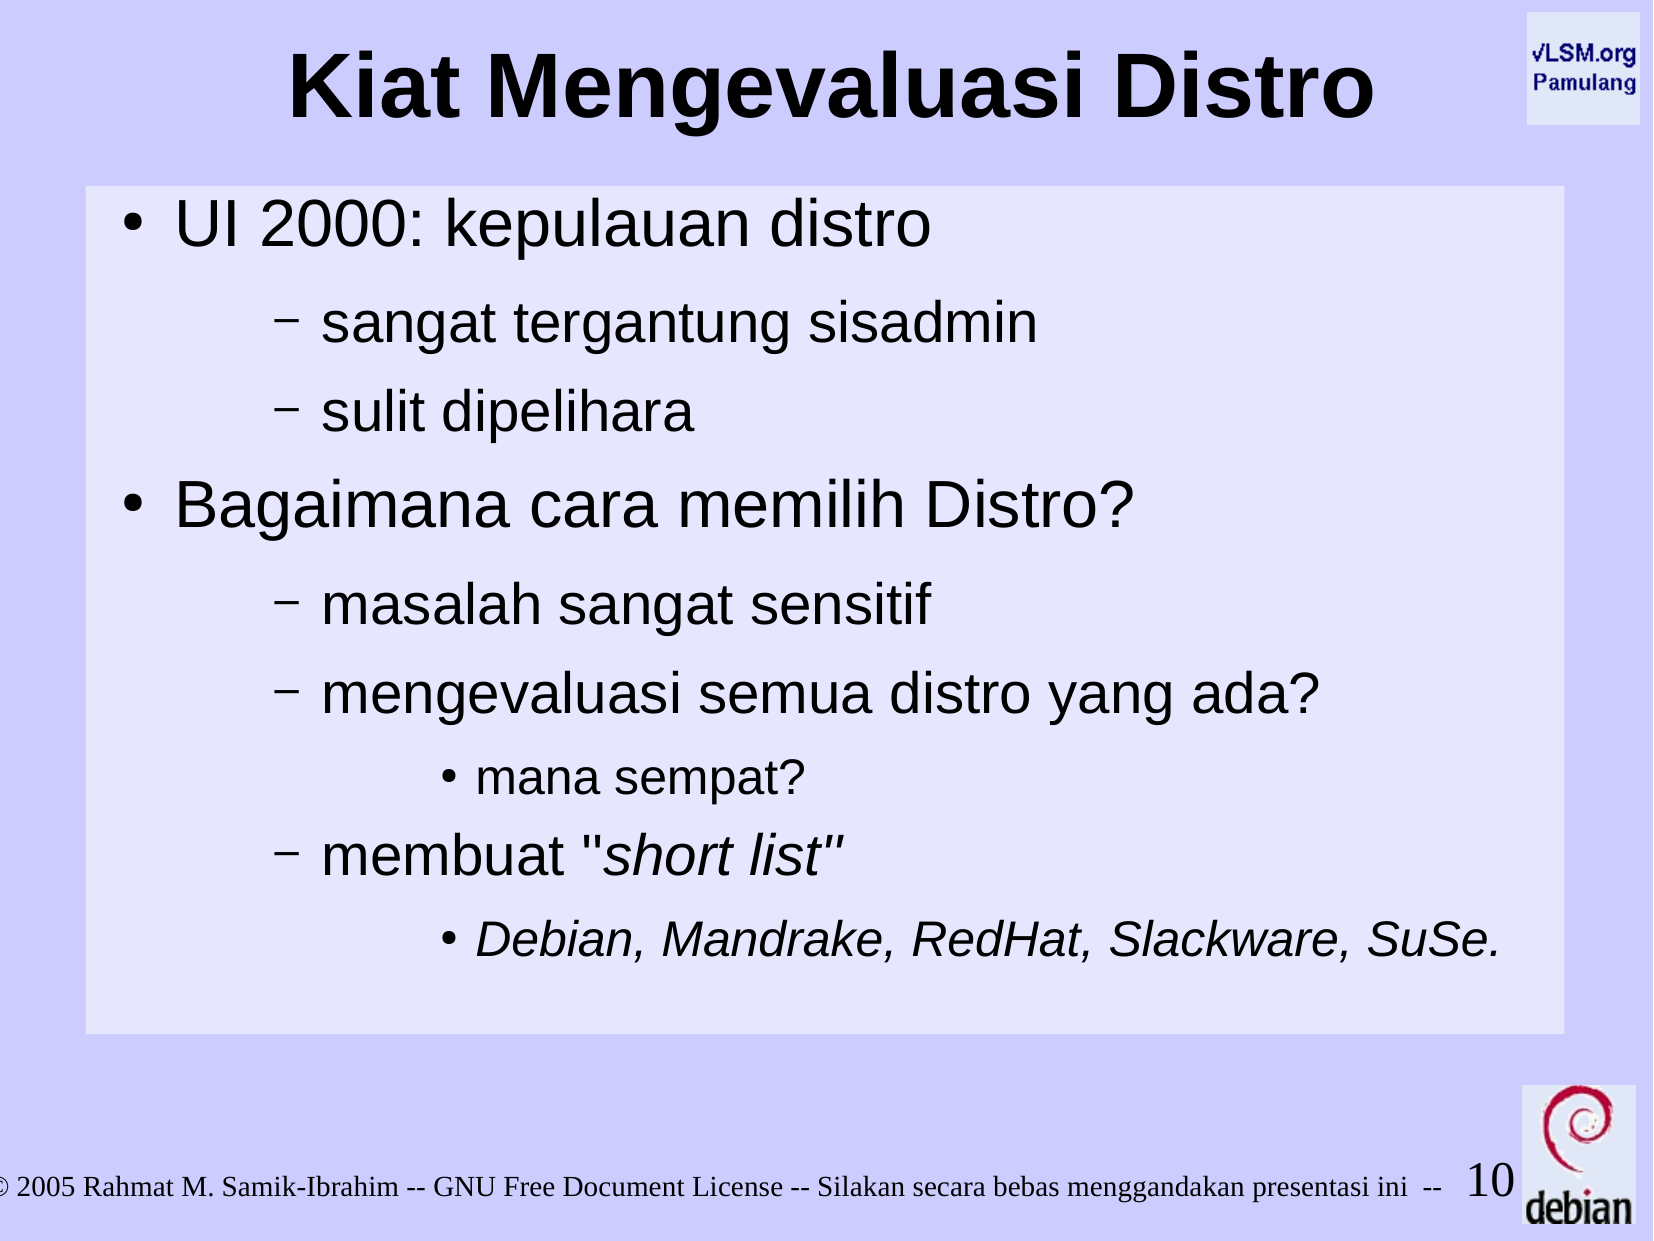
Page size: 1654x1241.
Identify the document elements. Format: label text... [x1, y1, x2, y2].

list UI 2000: kepulauan distro sangat tergantung sisadmin sulit dipelihara Bagaimana cara memilih Distro? masalah sangat sensitif mengevaluasi semua distro yang ada? mana sempat? membuat ''short list'' Debian, Mandrake, RedHat, Slackware, SuSe. [85, 185, 1565, 1035]
picture [1522, 1085, 1636, 1224]
picture [1527, 12, 1640, 125]
title Kiat Mengevaluasi Distro [40, 31, 1625, 142]
